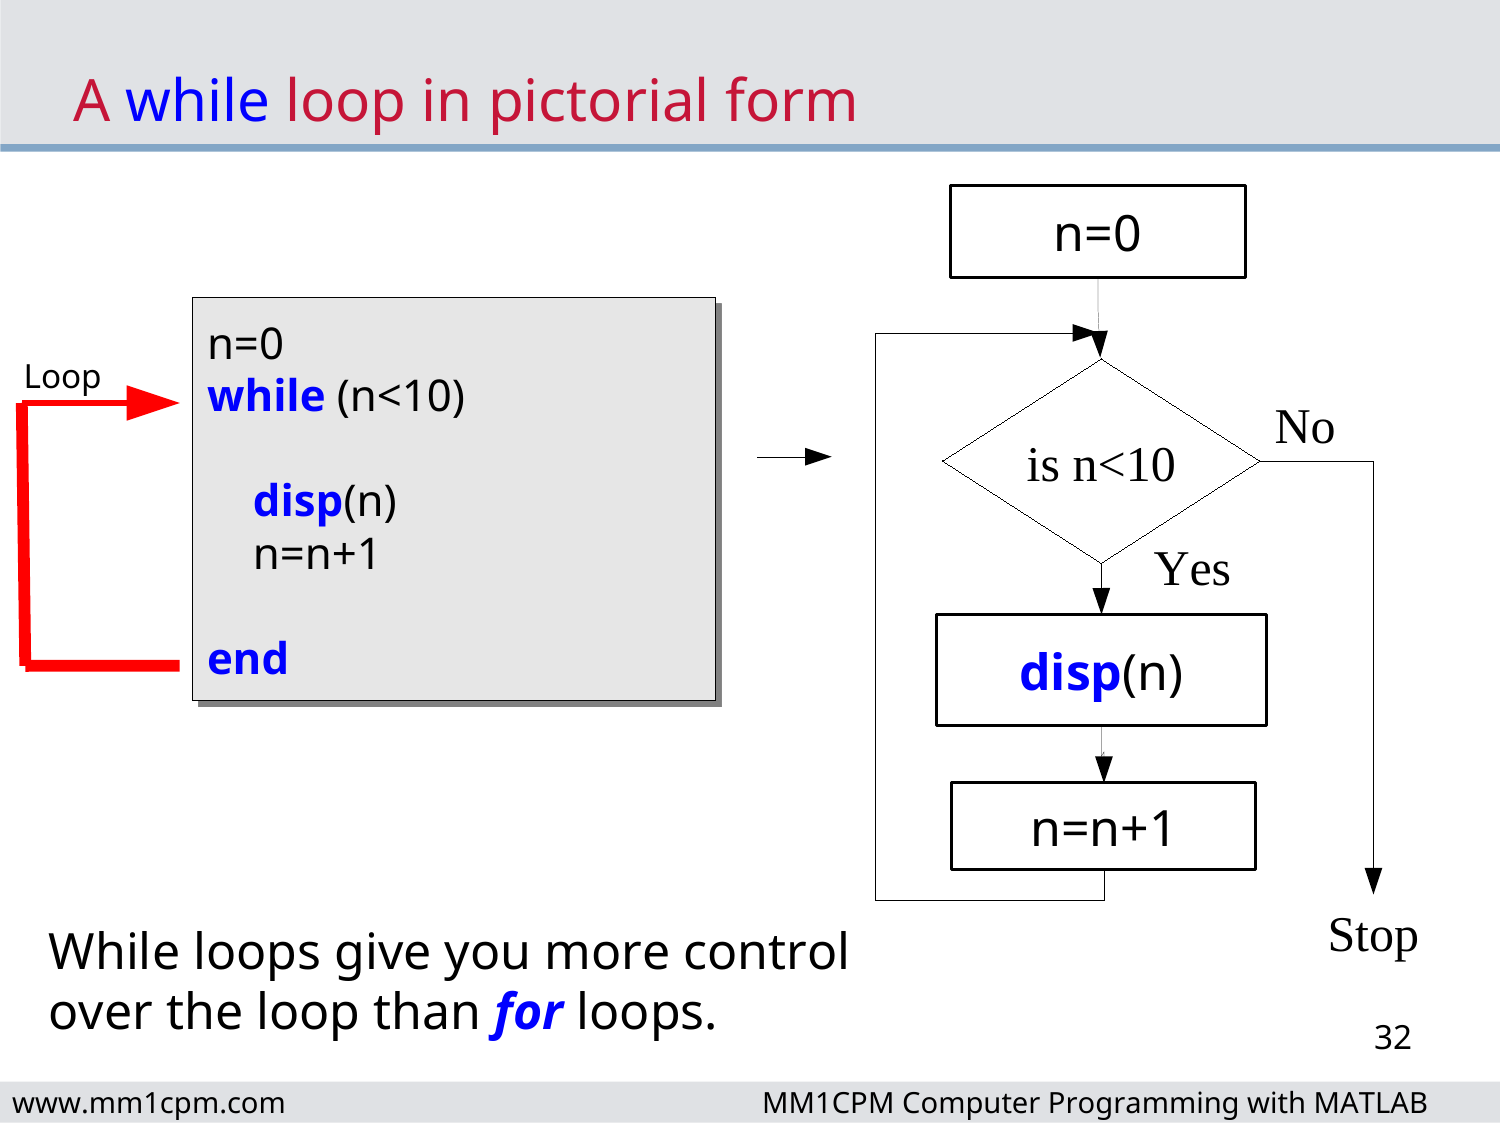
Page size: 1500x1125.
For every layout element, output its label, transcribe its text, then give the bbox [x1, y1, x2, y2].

text_box disp(n) [936, 614, 1267, 726]
text_box n=0 while (n<10) disp(n) n=n+1 end [192, 297, 716, 701]
text_box is n<10 [942, 358, 1259, 564]
text_box n=n+1 [951, 782, 1256, 870]
text_box Yes [1138, 527, 1241, 603]
text_box No [1259, 386, 1351, 461]
text_box <number> [1359, 1009, 1500, 1080]
text_box n=0 [950, 185, 1246, 278]
text_box Loop [8, 348, 118, 403]
title A while loop in pictorial form [58, 46, 1296, 152]
text_box Stop [1312, 894, 1435, 970]
text_box While loops give you more control over the loop than for loops. [33, 912, 974, 1047]
